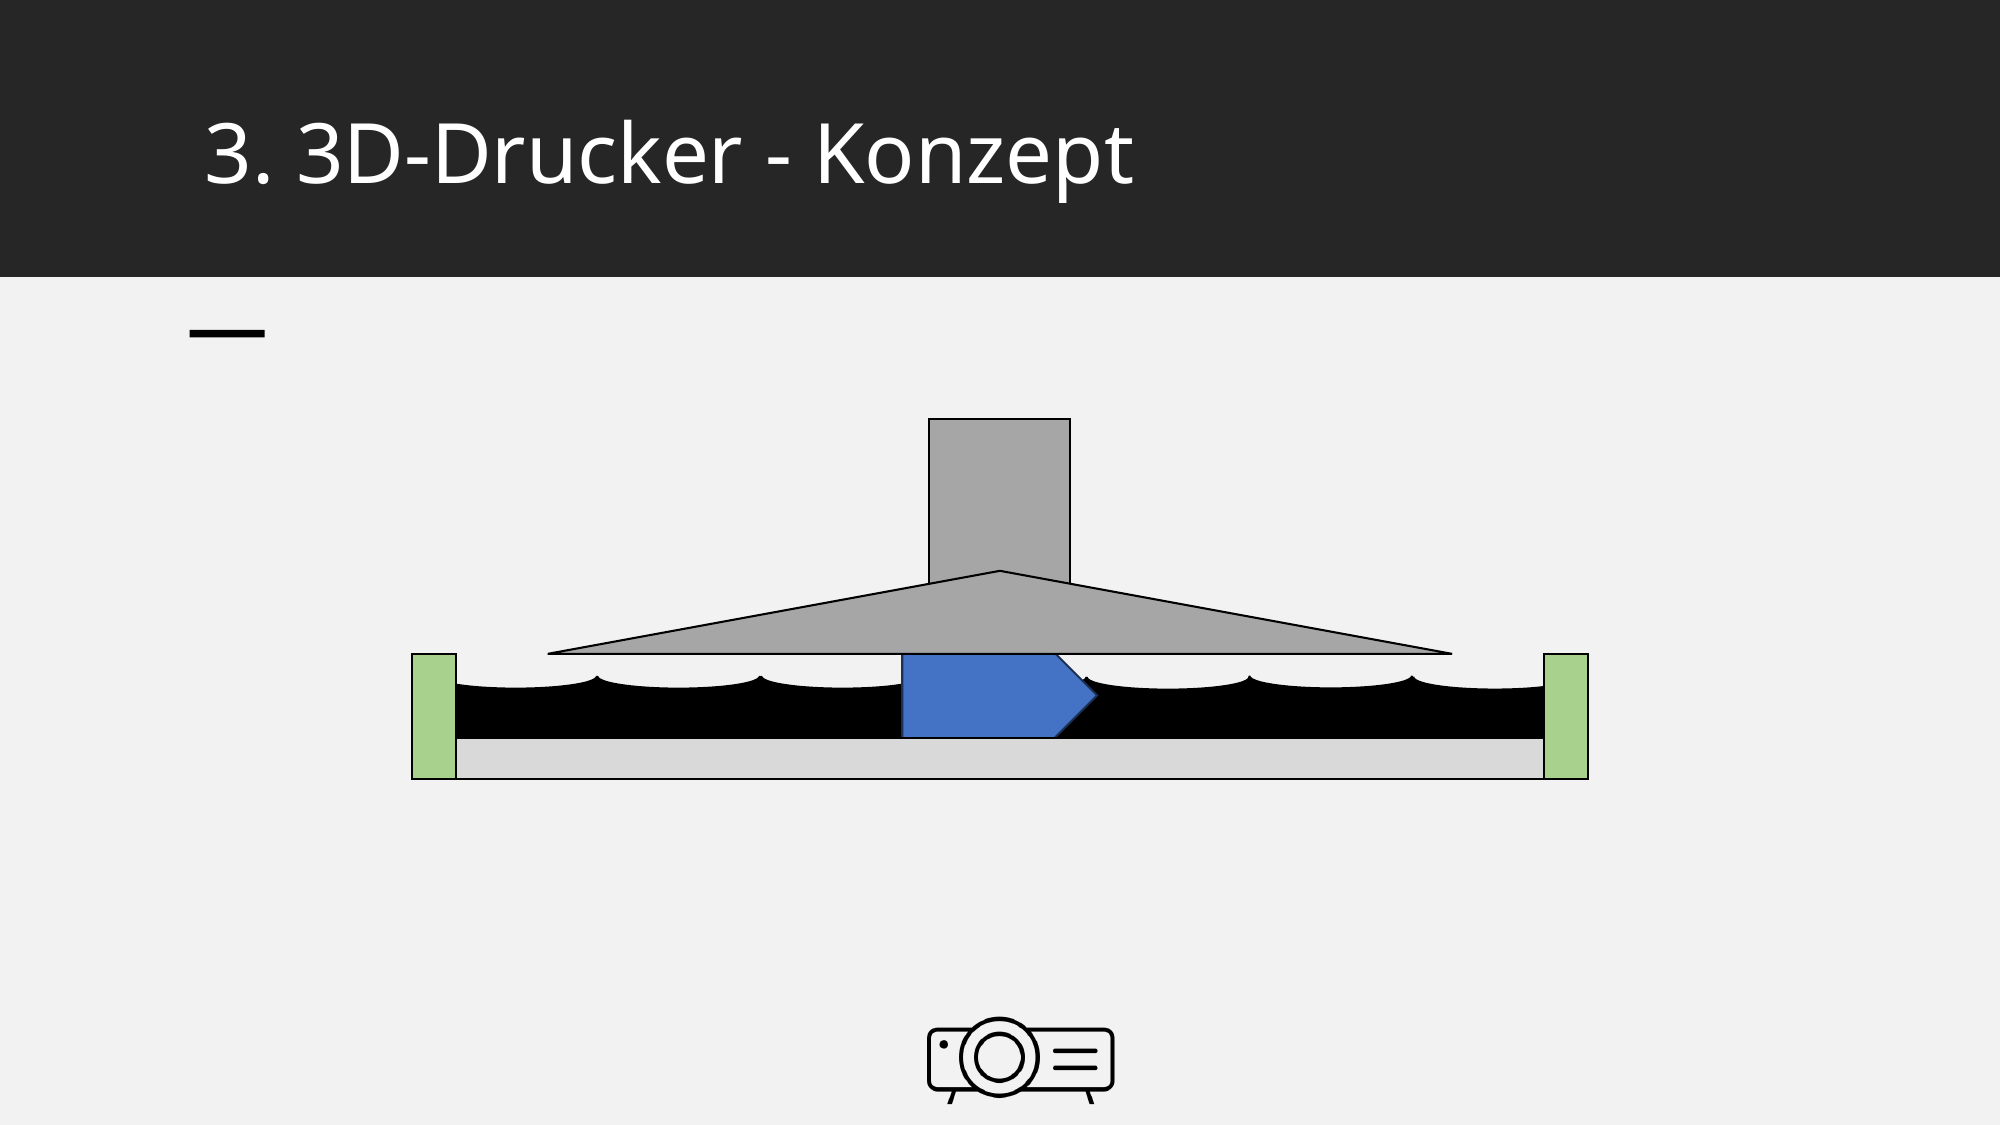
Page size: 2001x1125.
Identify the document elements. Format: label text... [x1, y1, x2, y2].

picture [918, 956, 1123, 1125]
text_box [0, 0, 2000, 1125]
title 3. 3D-Drucker - Konzept [189, 104, 1812, 253]
